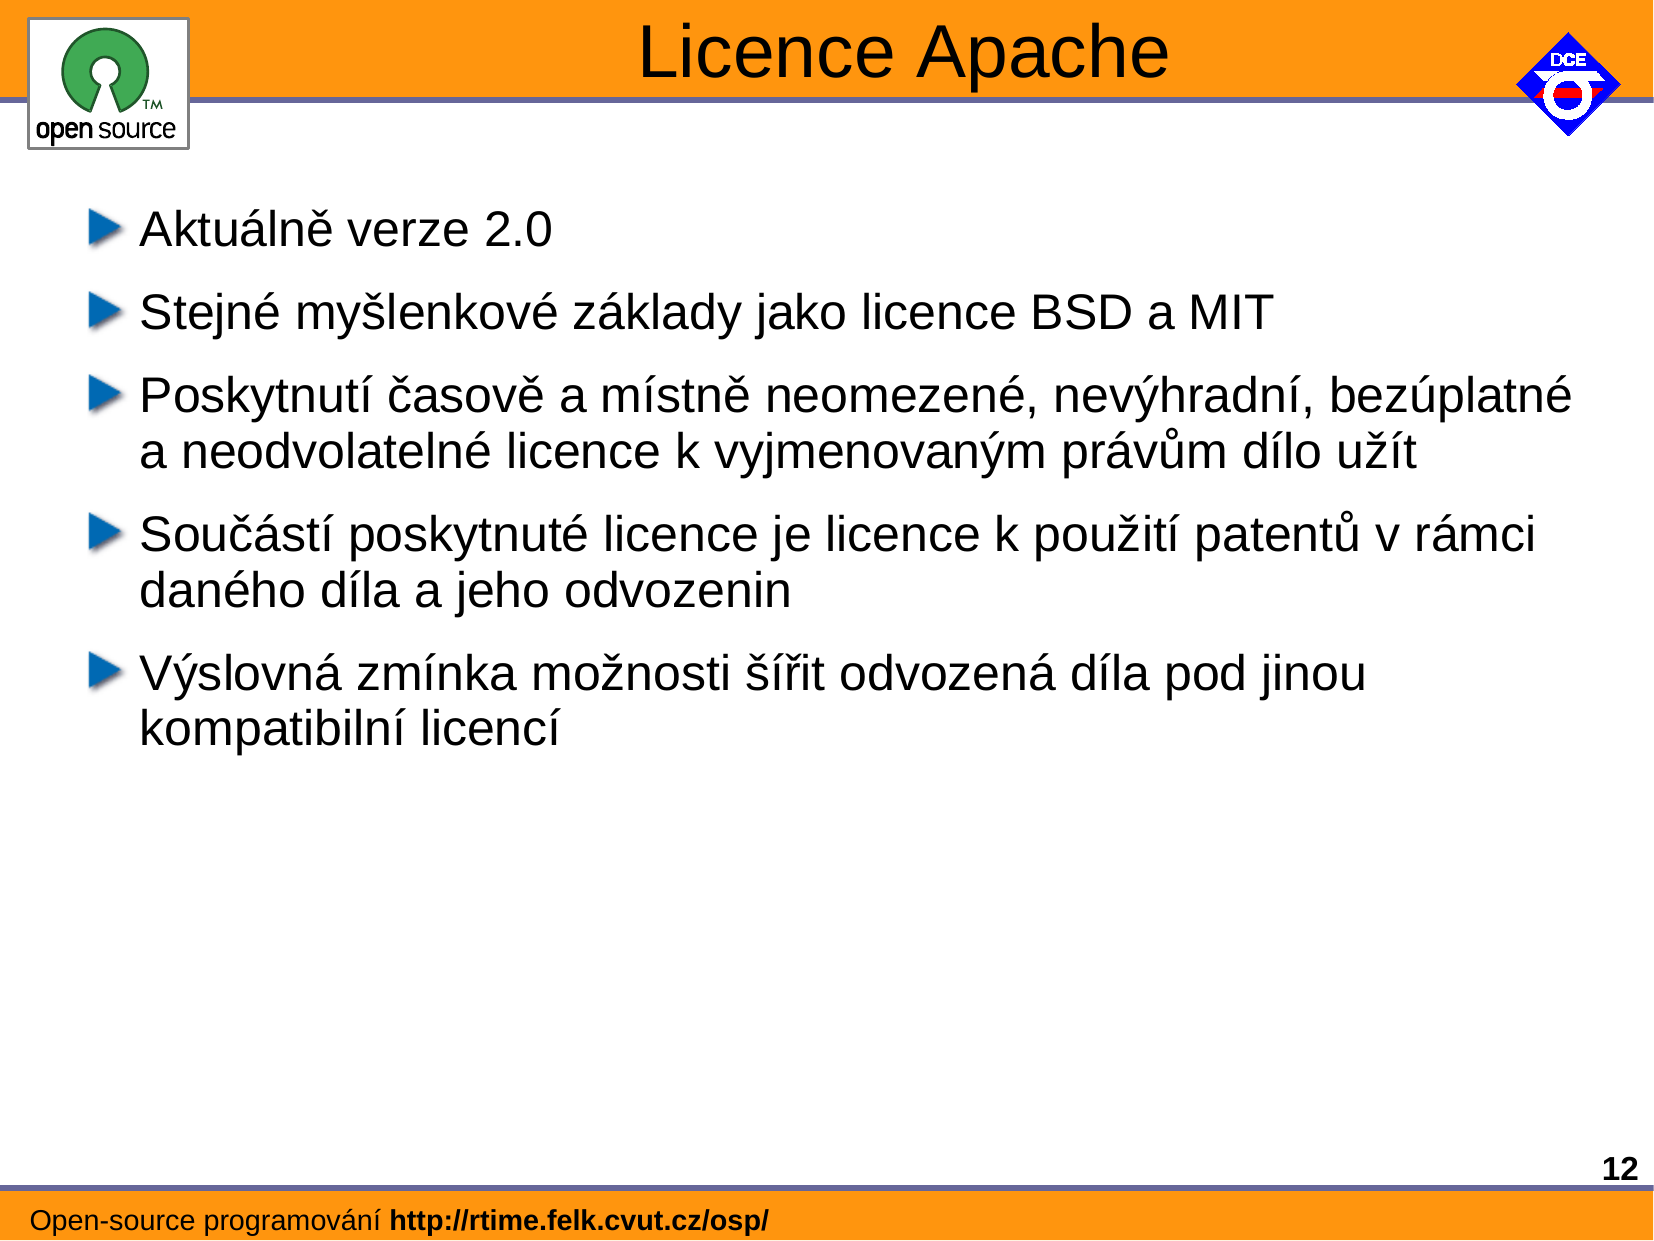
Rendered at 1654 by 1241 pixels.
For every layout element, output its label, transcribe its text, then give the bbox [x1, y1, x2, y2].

list Aktuálně verze 2.0 Stejné myšlenkové základy jako licence BSD a MIT Poskytnutí časově a místně neomezené, nevýhradní, bezúplatné a neodvolatelné licence k vyjmenovaným právům dílo užít Součástí poskytnuté licence je licence k použití patentů v rámci daného díla a jeho odvozenin Výslovná zmínka možnosti šířit odvozená díla pod jinou kompatibilní licencí [68, 201, 1592, 1106]
title Licence Apache [178, 4, 1631, 98]
